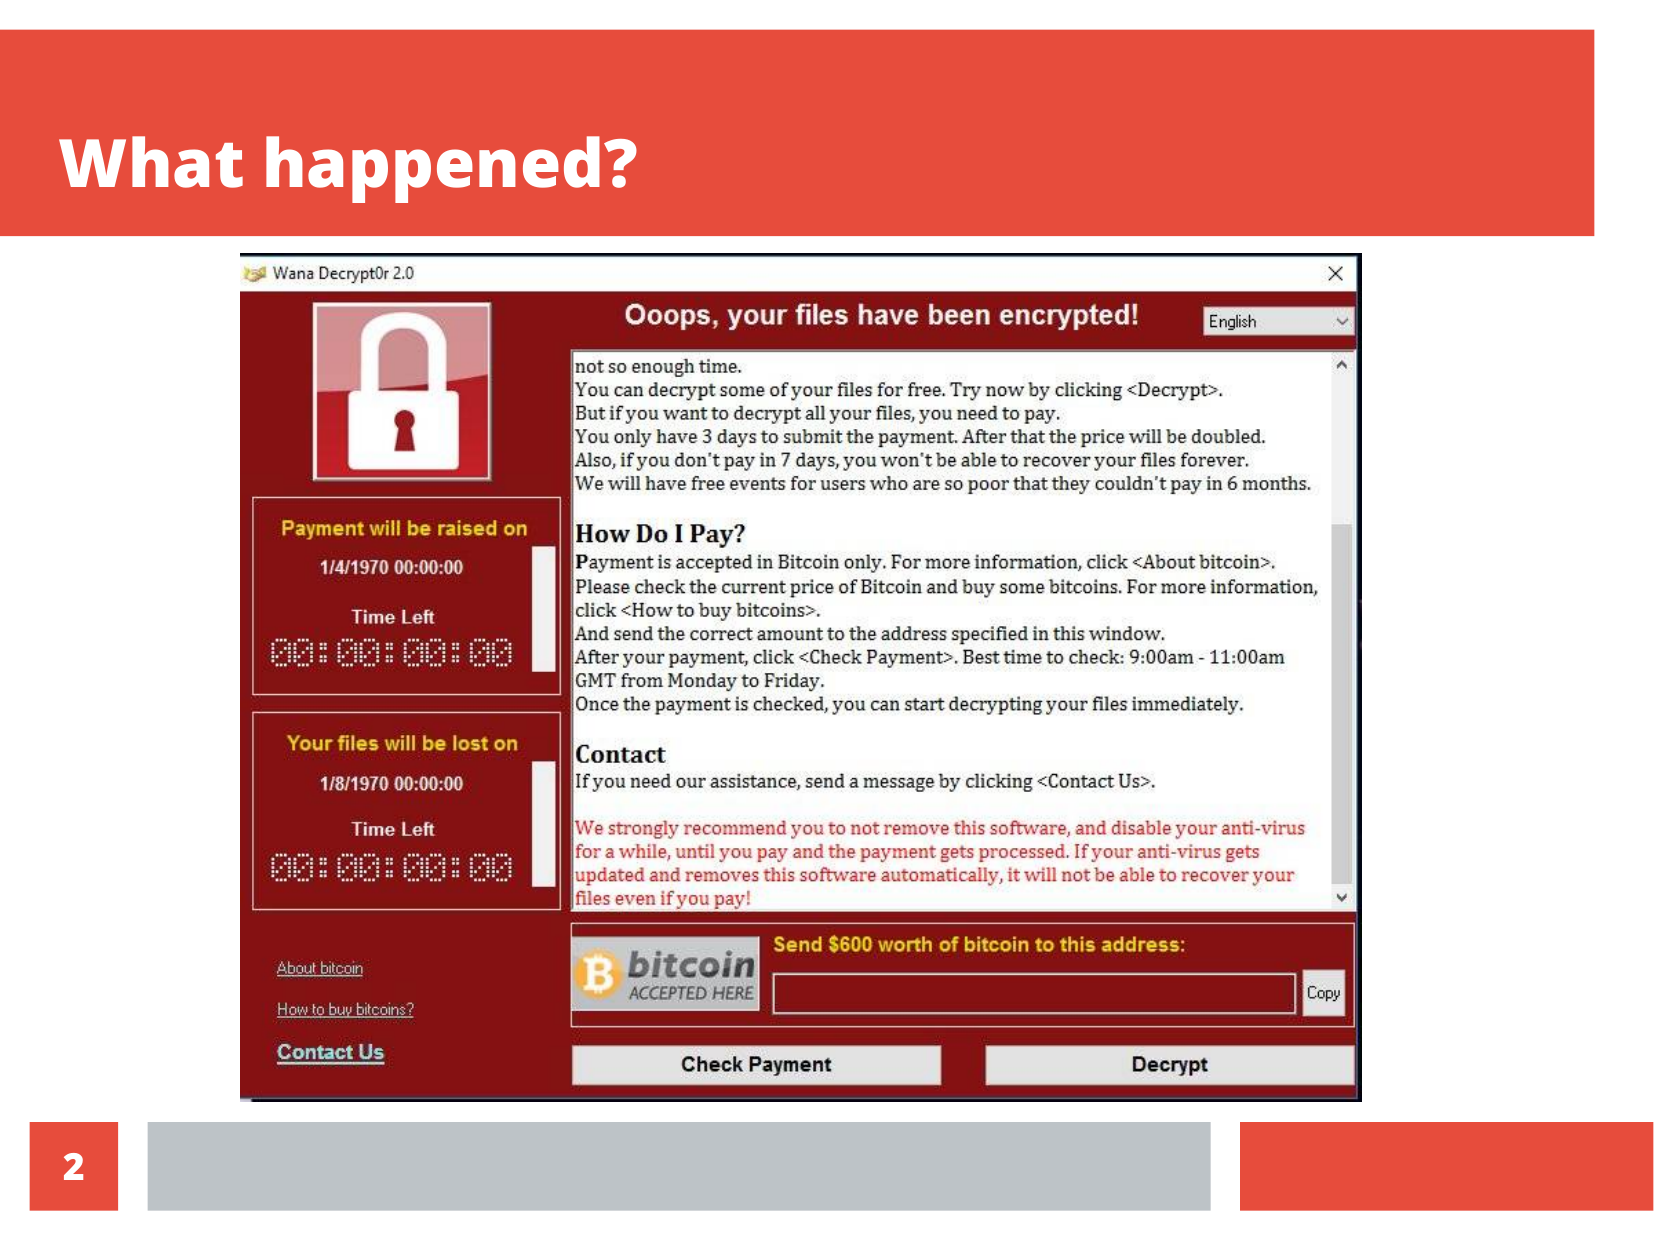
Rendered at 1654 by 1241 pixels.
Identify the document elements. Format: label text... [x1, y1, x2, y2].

title What happened? [59, 59, 1595, 207]
picture [240, 253, 1362, 1102]
